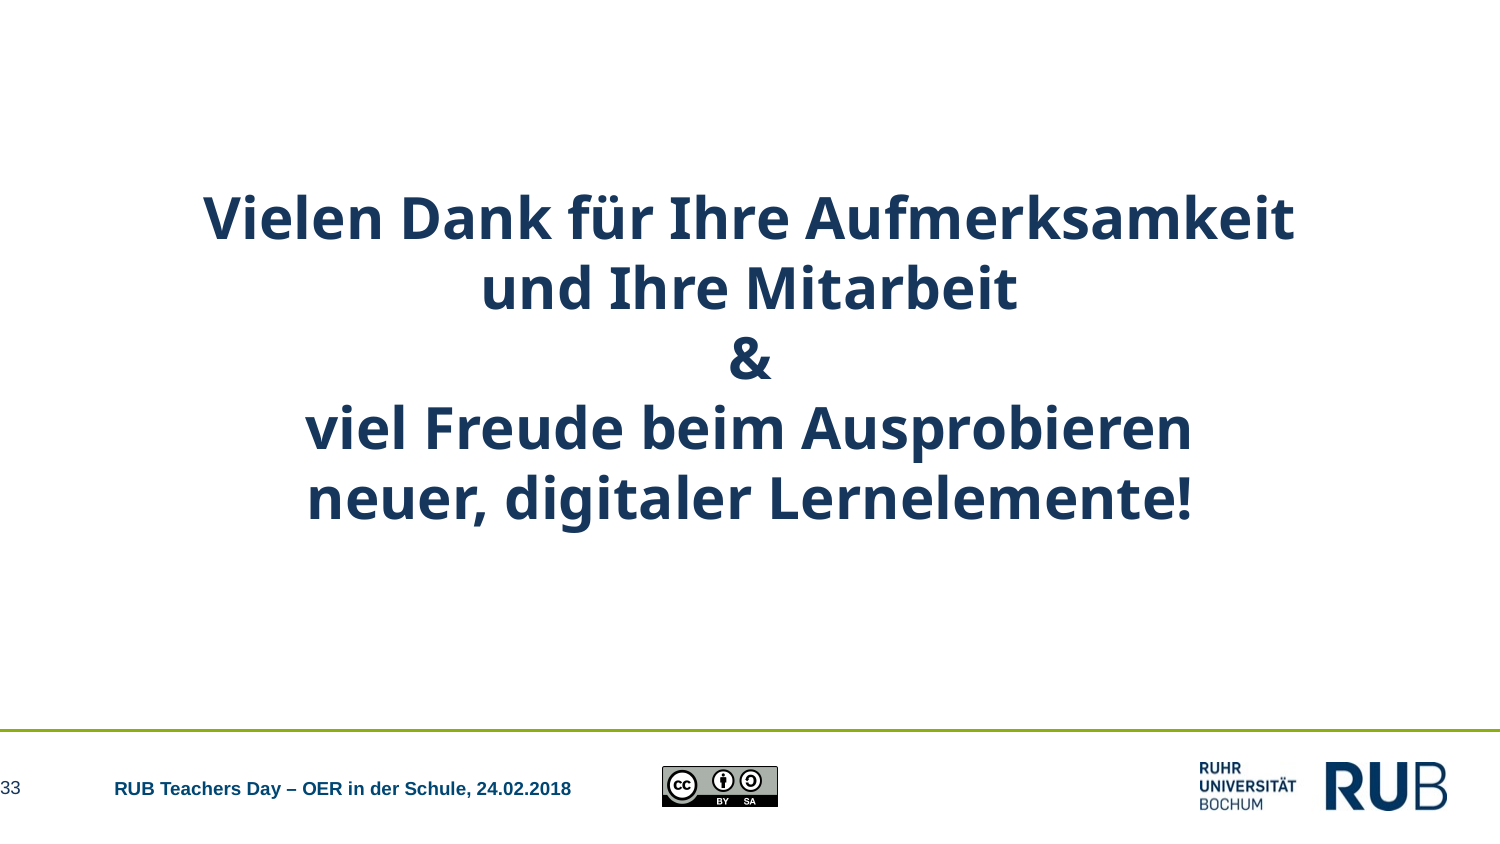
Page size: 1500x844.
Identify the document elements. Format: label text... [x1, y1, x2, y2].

text_box Vielen Dank für Ihre Aufmerksamkeit und Ihre Mitarbeit & viel Freude beim Ausprobieren neuer, digitaler Lernelemente! [0, 181, 1500, 535]
picture [662, 766, 778, 808]
text_box RUB Teachers Day – OER in der Schule, 24.02.2018 [114, 776, 948, 822]
text_box 33 [0, 764, 85, 810]
